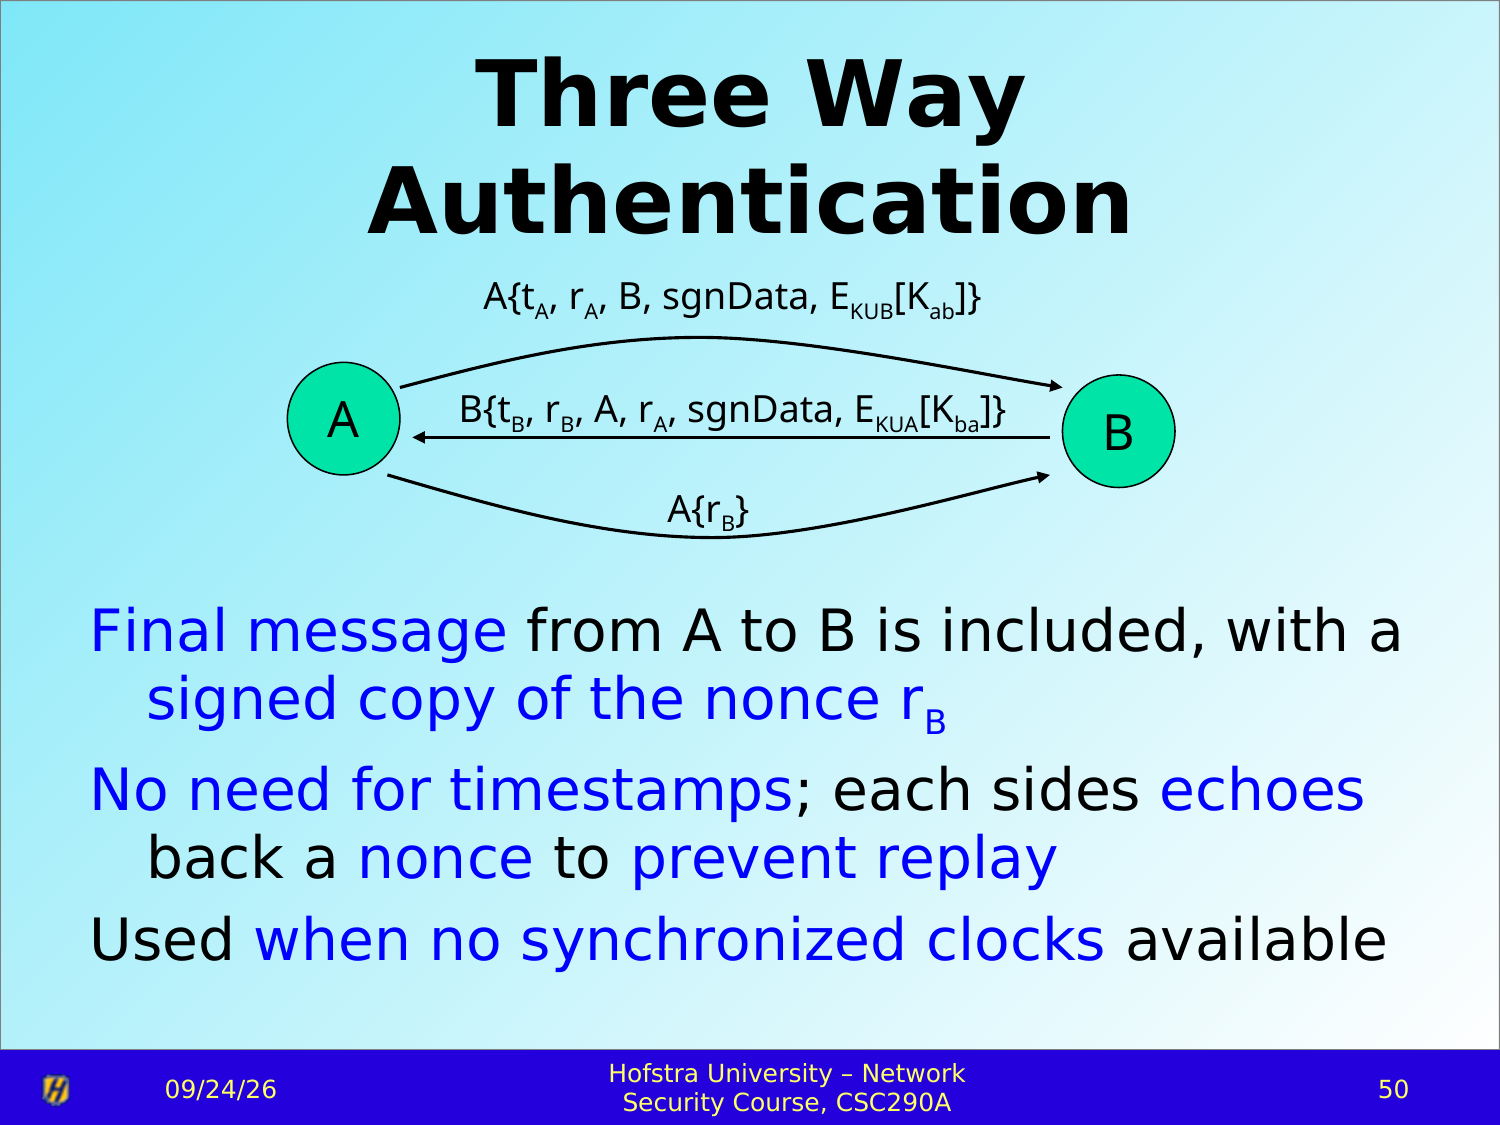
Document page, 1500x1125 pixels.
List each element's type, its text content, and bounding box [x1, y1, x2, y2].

text_box B{tB, rB, A, rA, sgnData, EKUA[Kba]} [443, 374, 1022, 447]
text_box B [1062, 374, 1176, 488]
text_box A{tA, rA, B, sgnData, EKUB[Kab]} [468, 262, 997, 334]
picture [37, 1072, 76, 1110]
title Three Way Authentication [112, 33, 1391, 263]
text_box A [287, 362, 400, 475]
text_box A{rB} [652, 474, 765, 546]
list Final message from A to B is included, with a signed copy of the nonce rB No need for timestamps; each sides echoes back a nonce to prevent replay Used when no synchronized clocks available [75, 590, 1438, 1051]
